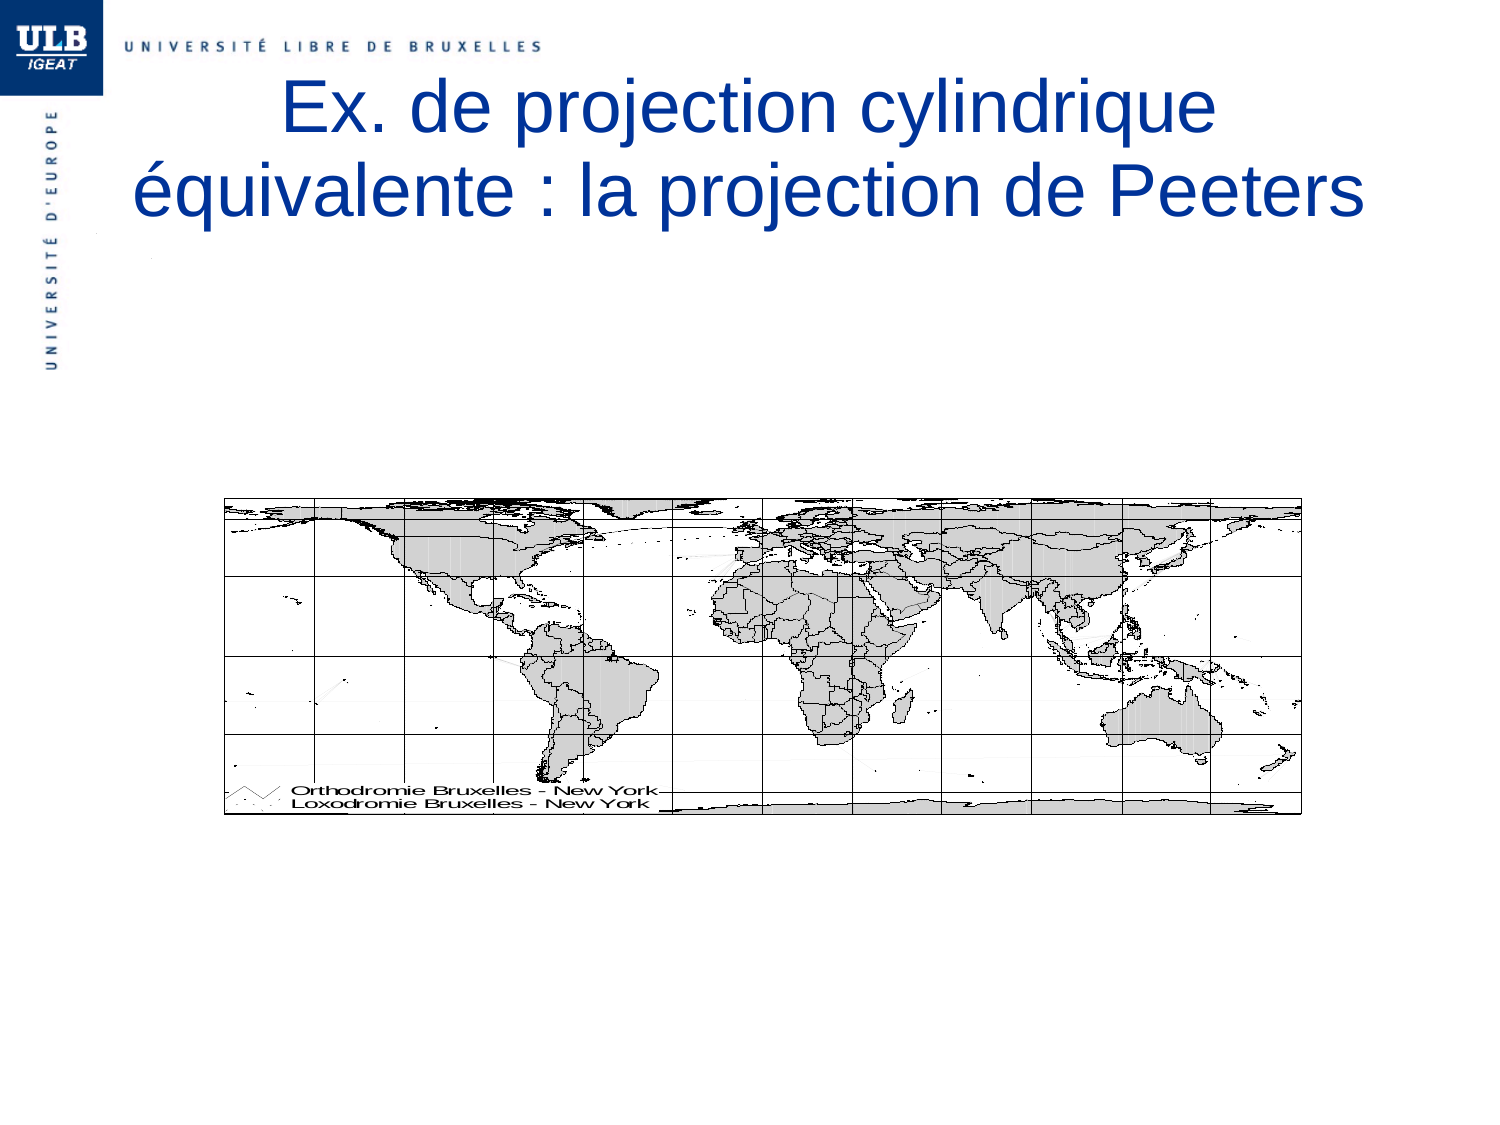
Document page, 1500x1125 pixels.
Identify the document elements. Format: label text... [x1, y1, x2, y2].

picture [0, 0, 1500, 1125]
title Ex. de projection cylindrique équivalente : la projection de Peeters [112, 58, 1388, 230]
